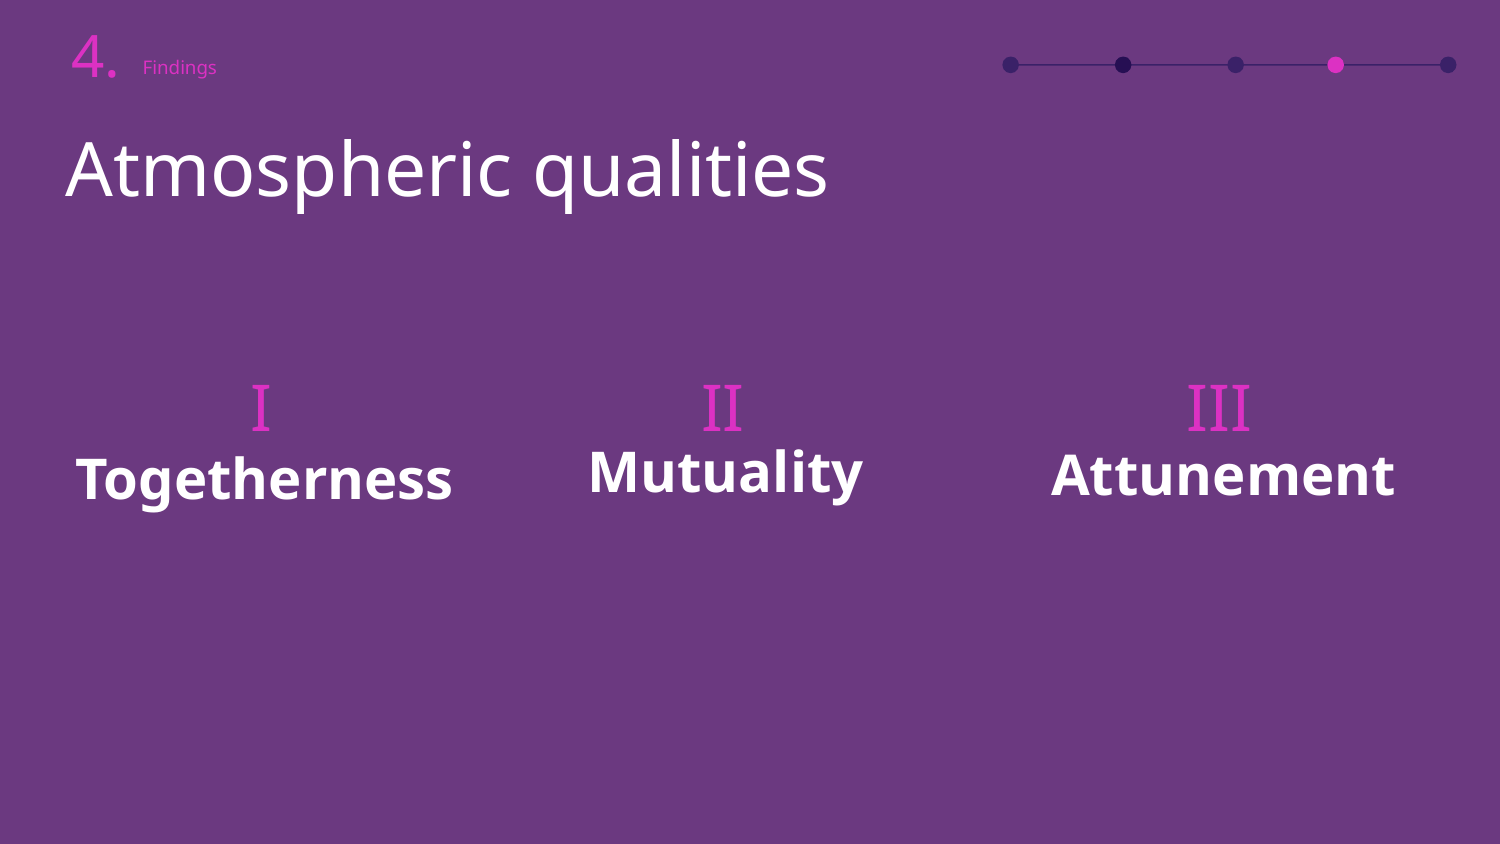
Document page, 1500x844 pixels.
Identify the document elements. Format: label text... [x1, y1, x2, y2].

text_box [1002, 56, 1019, 74]
text_box I [235, 352, 299, 415]
list Togetherness [59, 437, 515, 506]
text_box II [686, 352, 913, 415]
list Mutuality [572, 408, 978, 531]
text_box III [1171, 352, 1500, 415]
text_box [1114, 56, 1132, 74]
text_box Atmospheric qualities [50, 106, 1196, 224]
list Attunement [1036, 407, 1442, 530]
text_box 4. [56, 4, 165, 111]
text_box [1227, 56, 1244, 74]
text_box [1327, 56, 1345, 74]
text_box [1439, 56, 1457, 74]
text_box Findings [127, 40, 987, 89]
